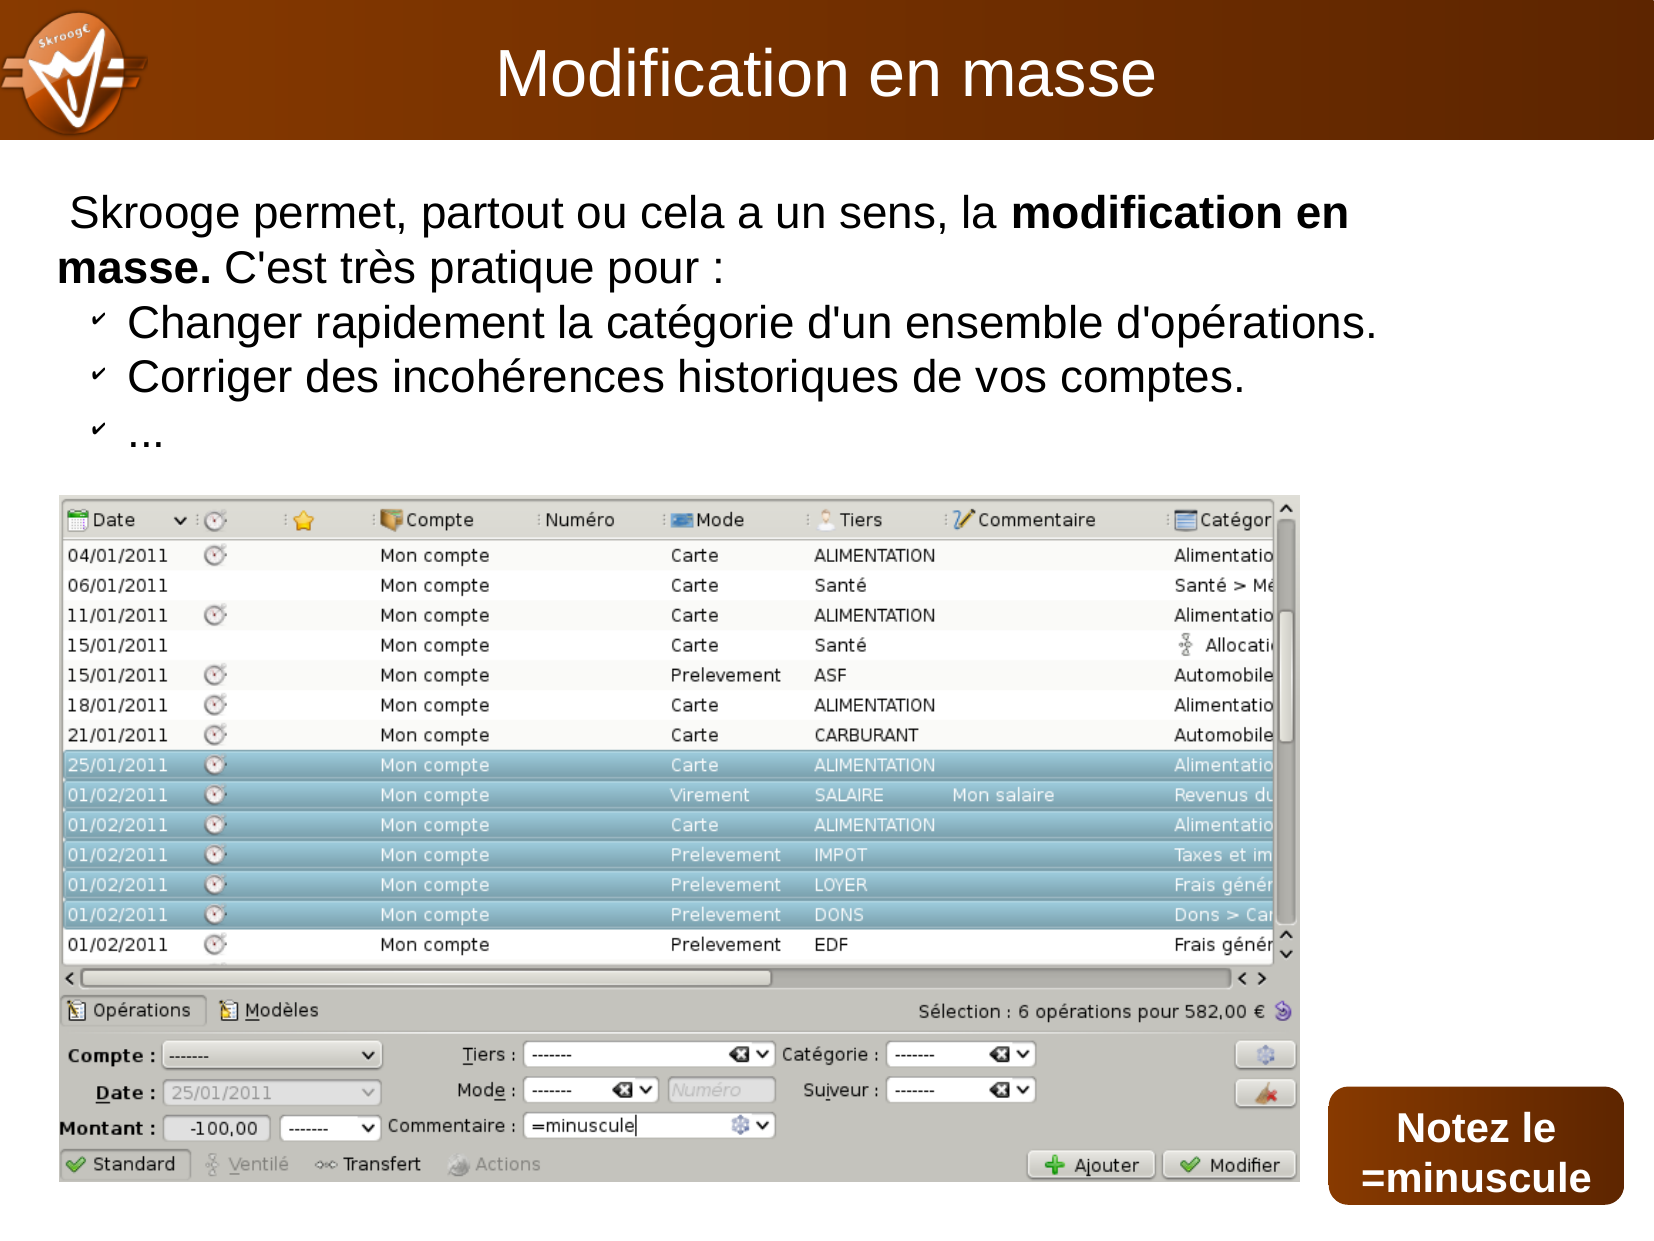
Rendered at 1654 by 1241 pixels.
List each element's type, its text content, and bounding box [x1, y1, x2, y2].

text_box Notez le =minuscule [1328, 1086, 1625, 1205]
text_box Skrooge permet, partout ou cela a un sens, la modification en masse. C'est très pratique pour : Changer rapidement la catégorie d'un ensemble d'opérations. Corriger des incohérences historiques de vos comptes. ... [41, 174, 1530, 465]
picture [59, 495, 1300, 1182]
picture [0, 0, 148, 148]
title Modification en masse [148, 0, 1654, 140]
